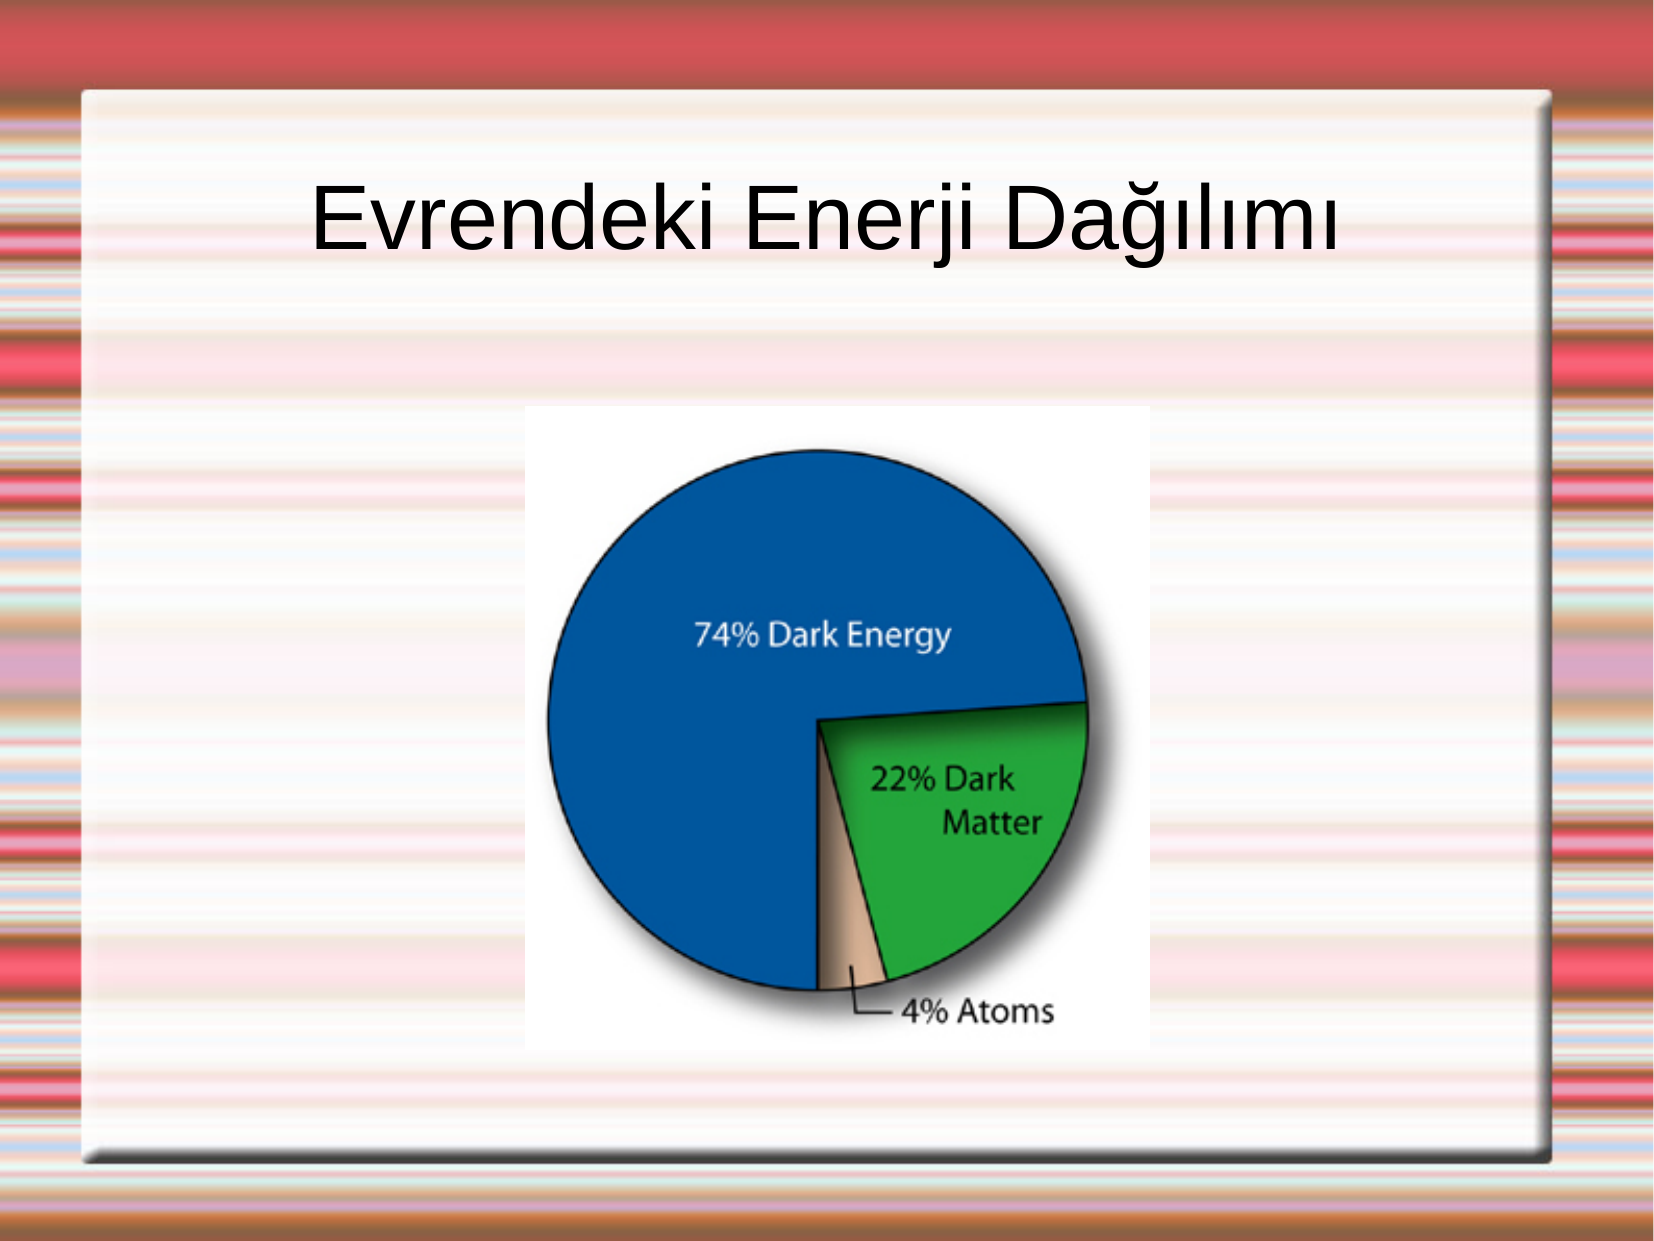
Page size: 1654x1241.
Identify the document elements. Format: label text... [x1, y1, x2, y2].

title Evrendeki Enerji Dağılımı [121, 122, 1534, 315]
picture [0, 0, 1654, 1241]
